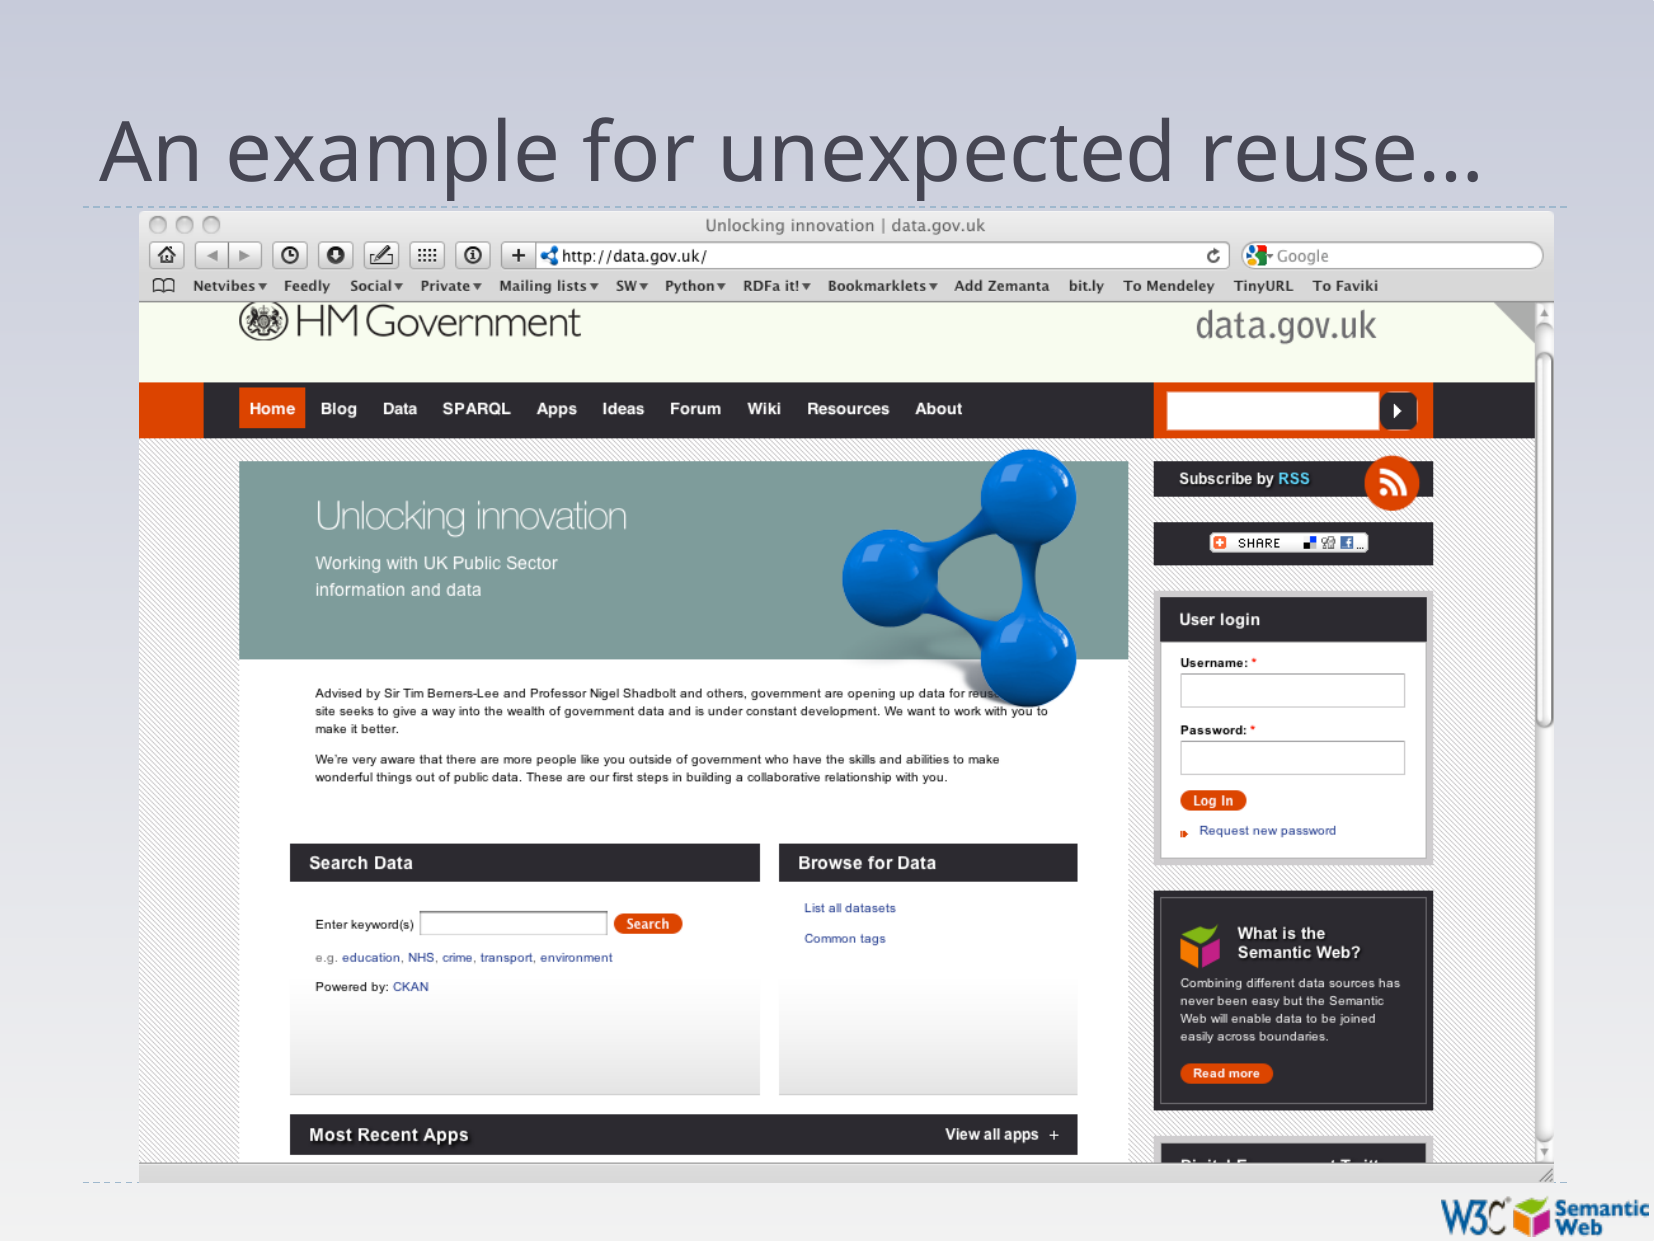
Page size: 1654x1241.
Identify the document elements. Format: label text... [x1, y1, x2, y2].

picture [1441, 1195, 1649, 1237]
title An example for unexpected reuse… [82, 41, 1572, 207]
picture [139, 211, 1554, 1183]
